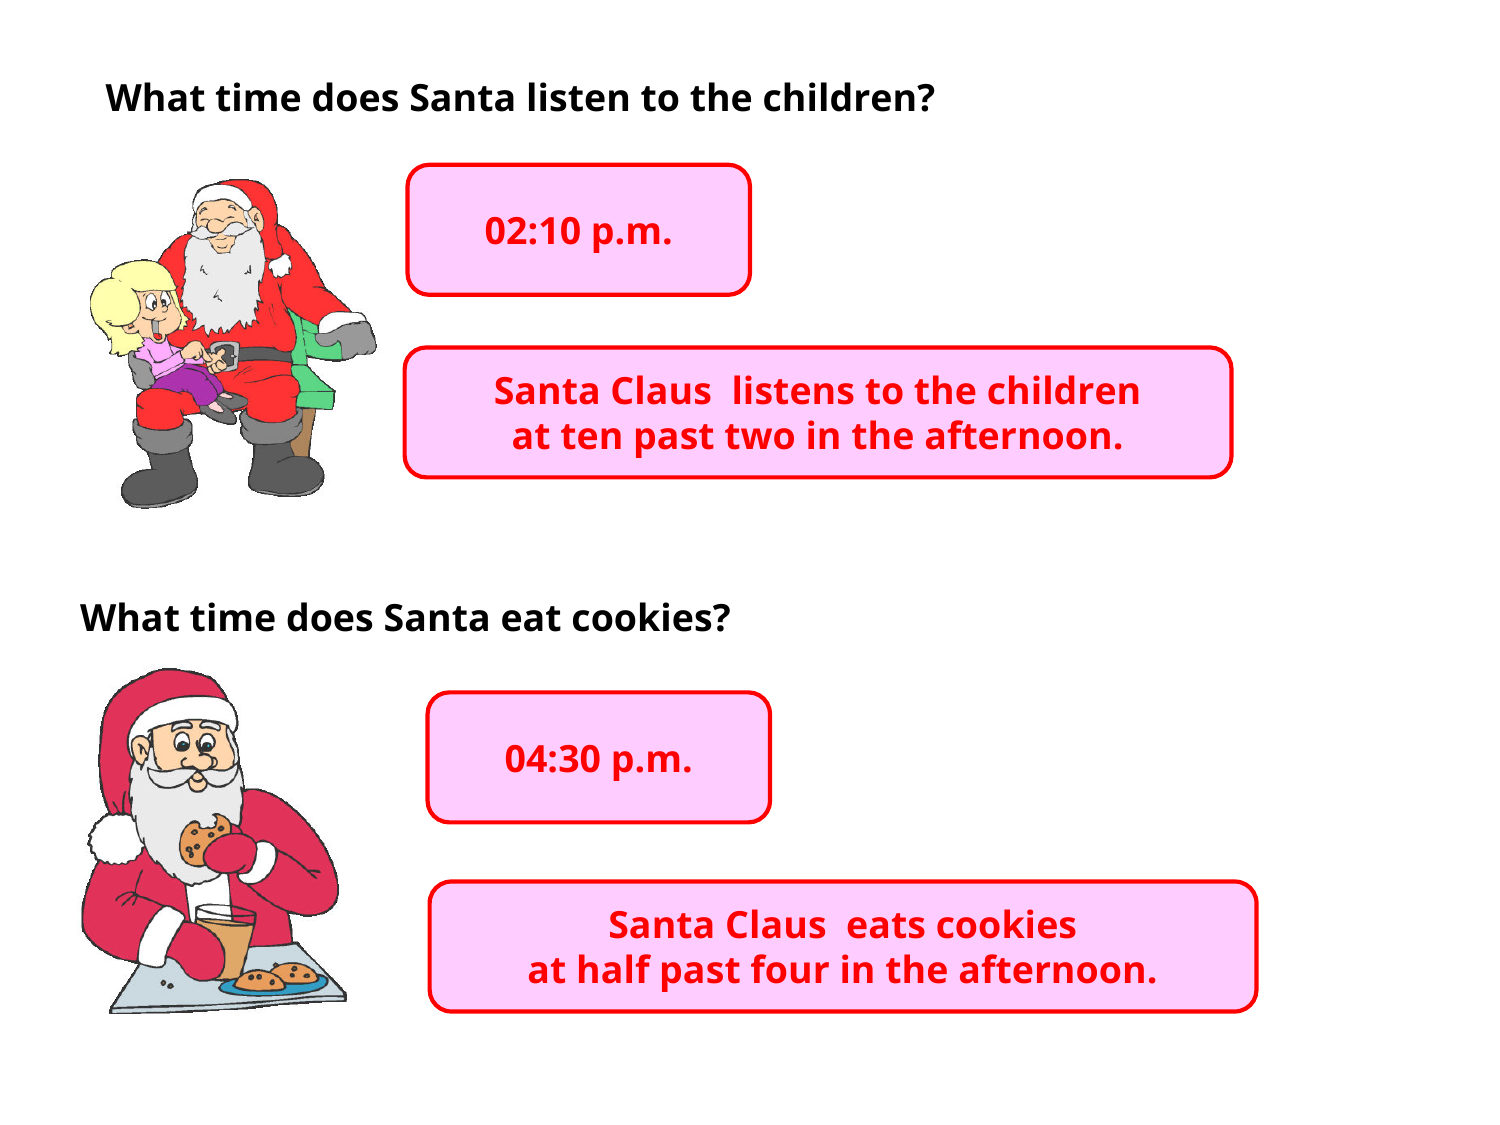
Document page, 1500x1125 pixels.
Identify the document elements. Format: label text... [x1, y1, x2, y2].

text_box Santa Claus listens to the children at ten past two in the afternoon. [404, 347, 1232, 478]
text_box What time does Santa listen to the children? [90, 66, 1249, 127]
picture [90, 172, 388, 516]
picture [77, 666, 347, 1014]
text_box 02:10 p.m. [407, 164, 751, 295]
text_box 04:30 p.m. [427, 692, 771, 823]
text_box What time does Santa eat cookies? [65, 586, 1223, 647]
text_box Santa Claus eats cookies at half past four in the afternoon. [429, 881, 1257, 1012]
